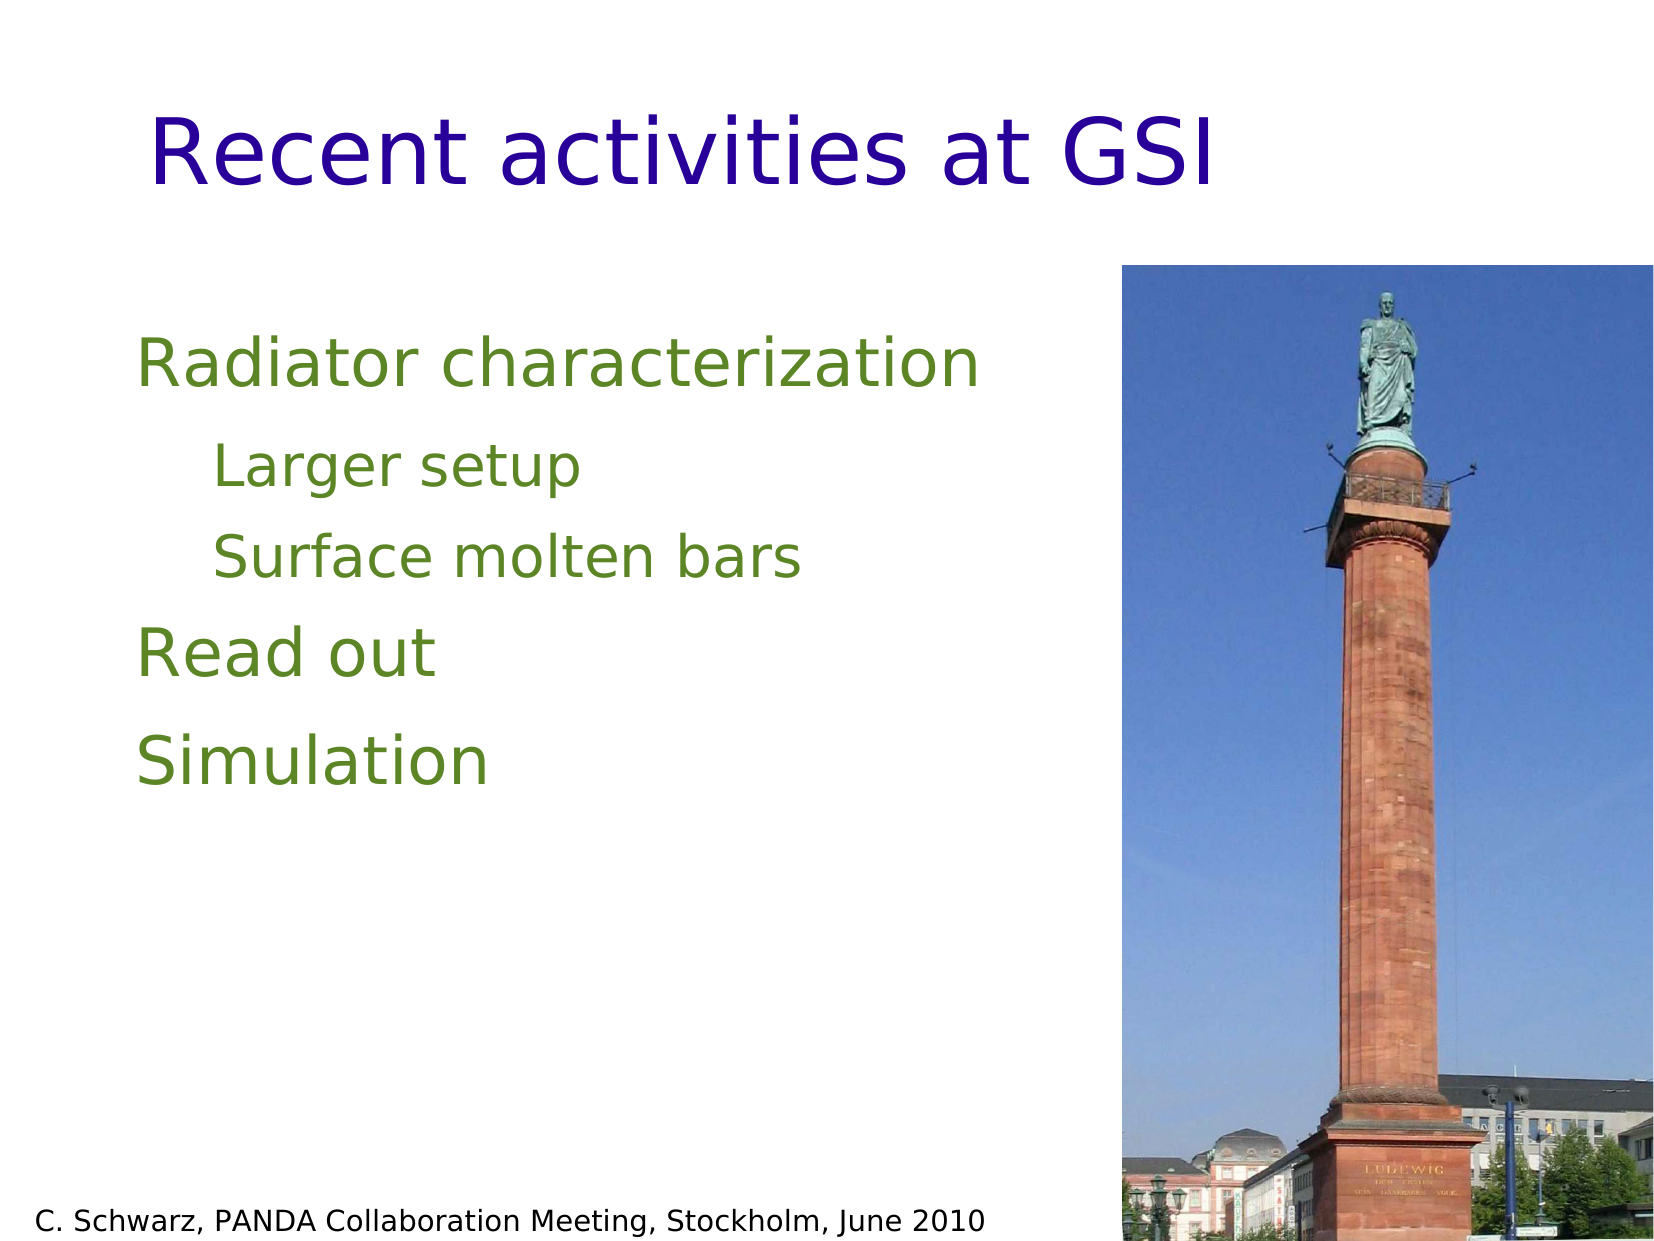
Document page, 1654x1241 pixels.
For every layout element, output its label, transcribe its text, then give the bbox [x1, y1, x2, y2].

list Radiator characterization Larger setup Surface molten bars Read out Simulation [118, 324, 1122, 917]
title Recent activities at GSI [147, 49, 1571, 257]
picture [1122, 265, 1654, 1241]
